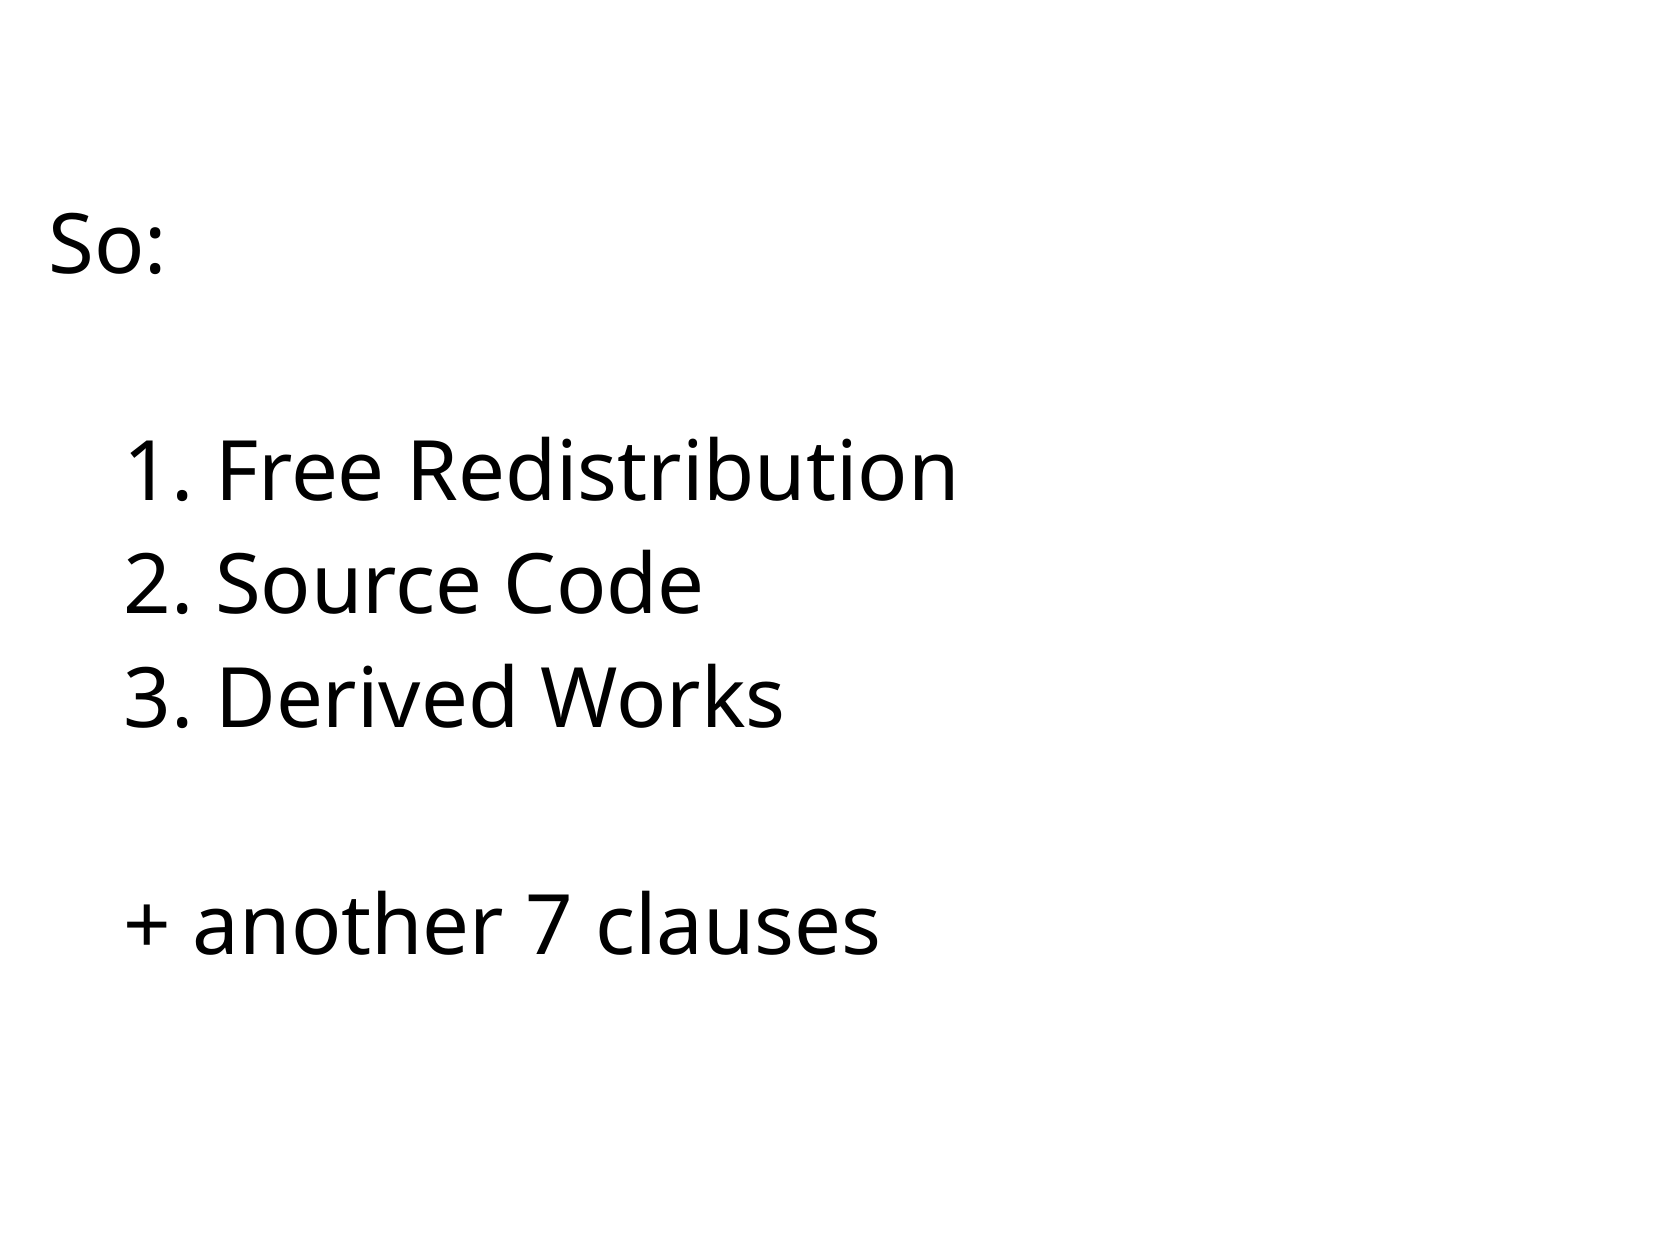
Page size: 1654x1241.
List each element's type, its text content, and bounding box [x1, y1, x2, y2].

subtitle So: 1. Free Redistribution 2. Source Code 3. Derived Works + another 7 clauses [48, 79, 1654, 1084]
